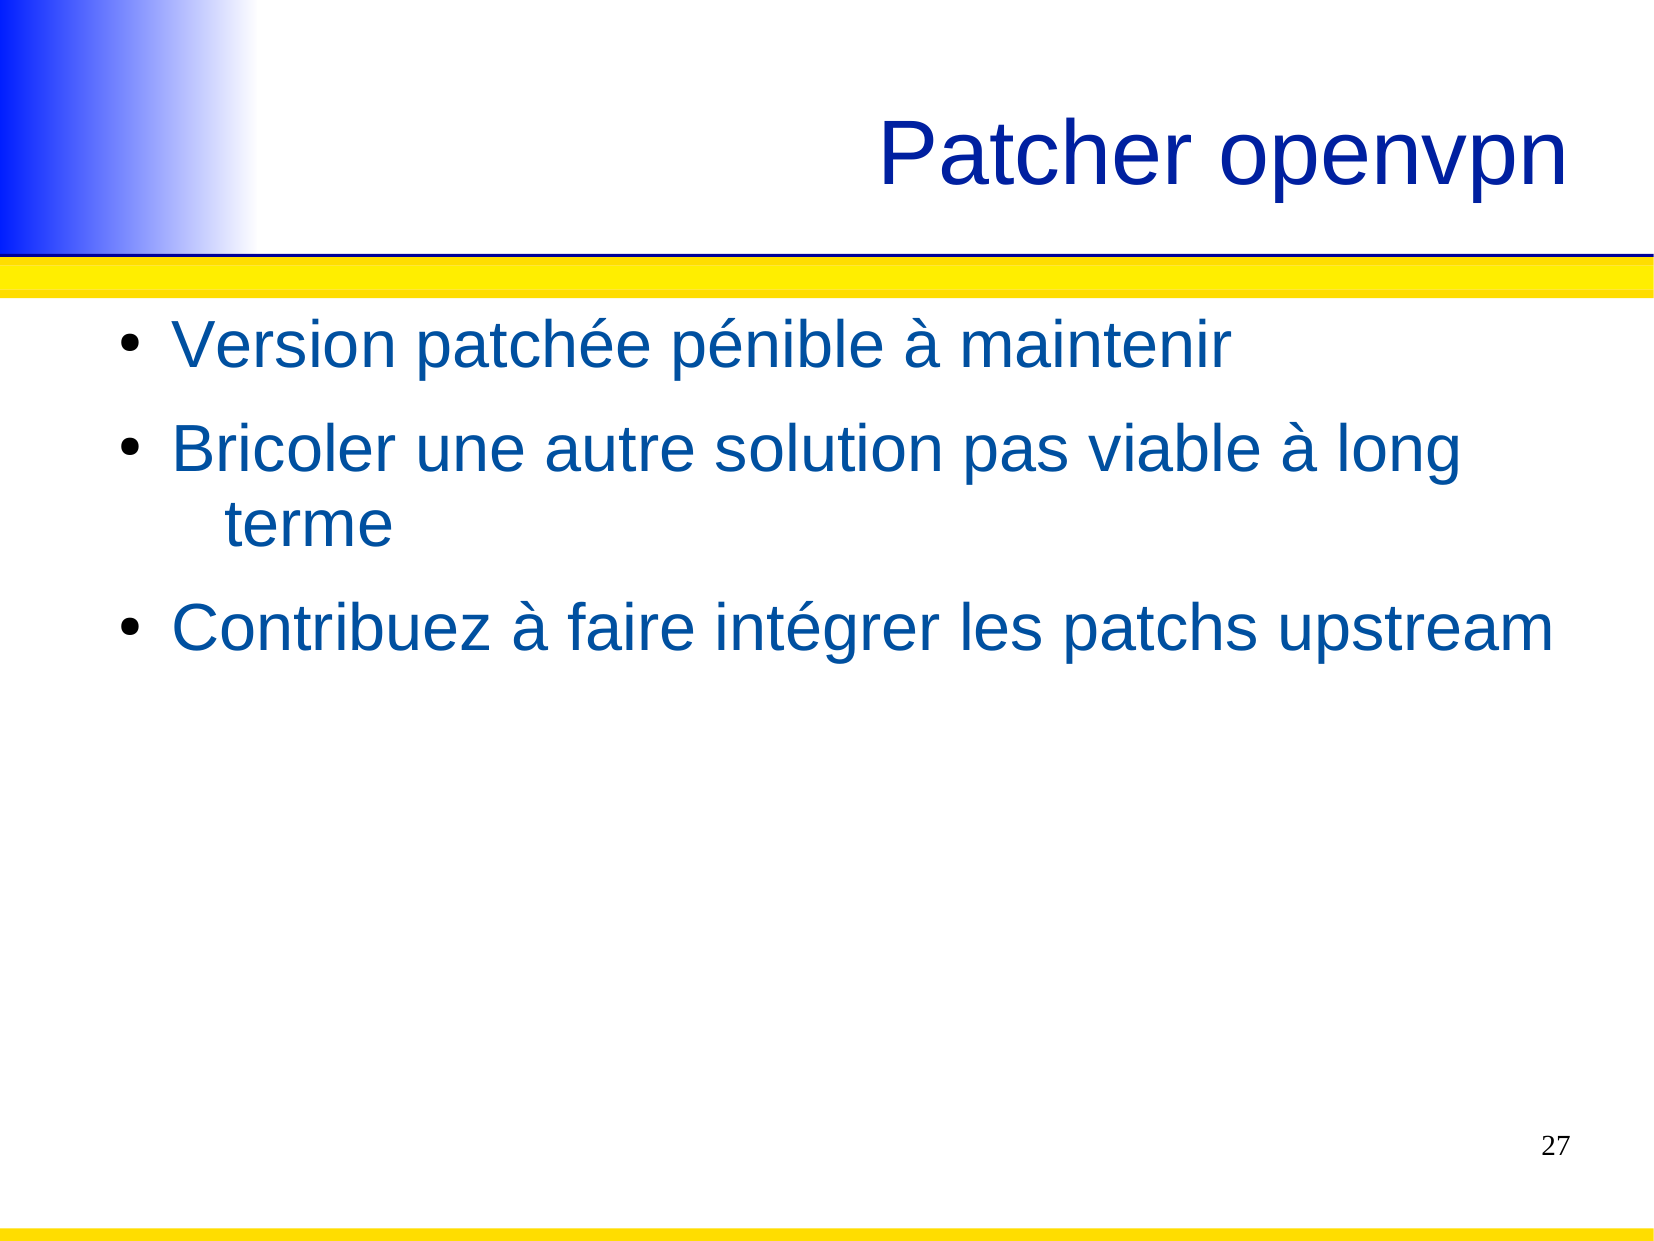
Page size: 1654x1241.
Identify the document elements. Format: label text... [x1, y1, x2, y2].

title Patcher openvpn [372, 49, 1571, 257]
list Version patchée pénible à maintenir Bricoler une autre solution pas viable à long terme Contribuez à faire intégrer les patchs upstream [82, 307, 1571, 1126]
